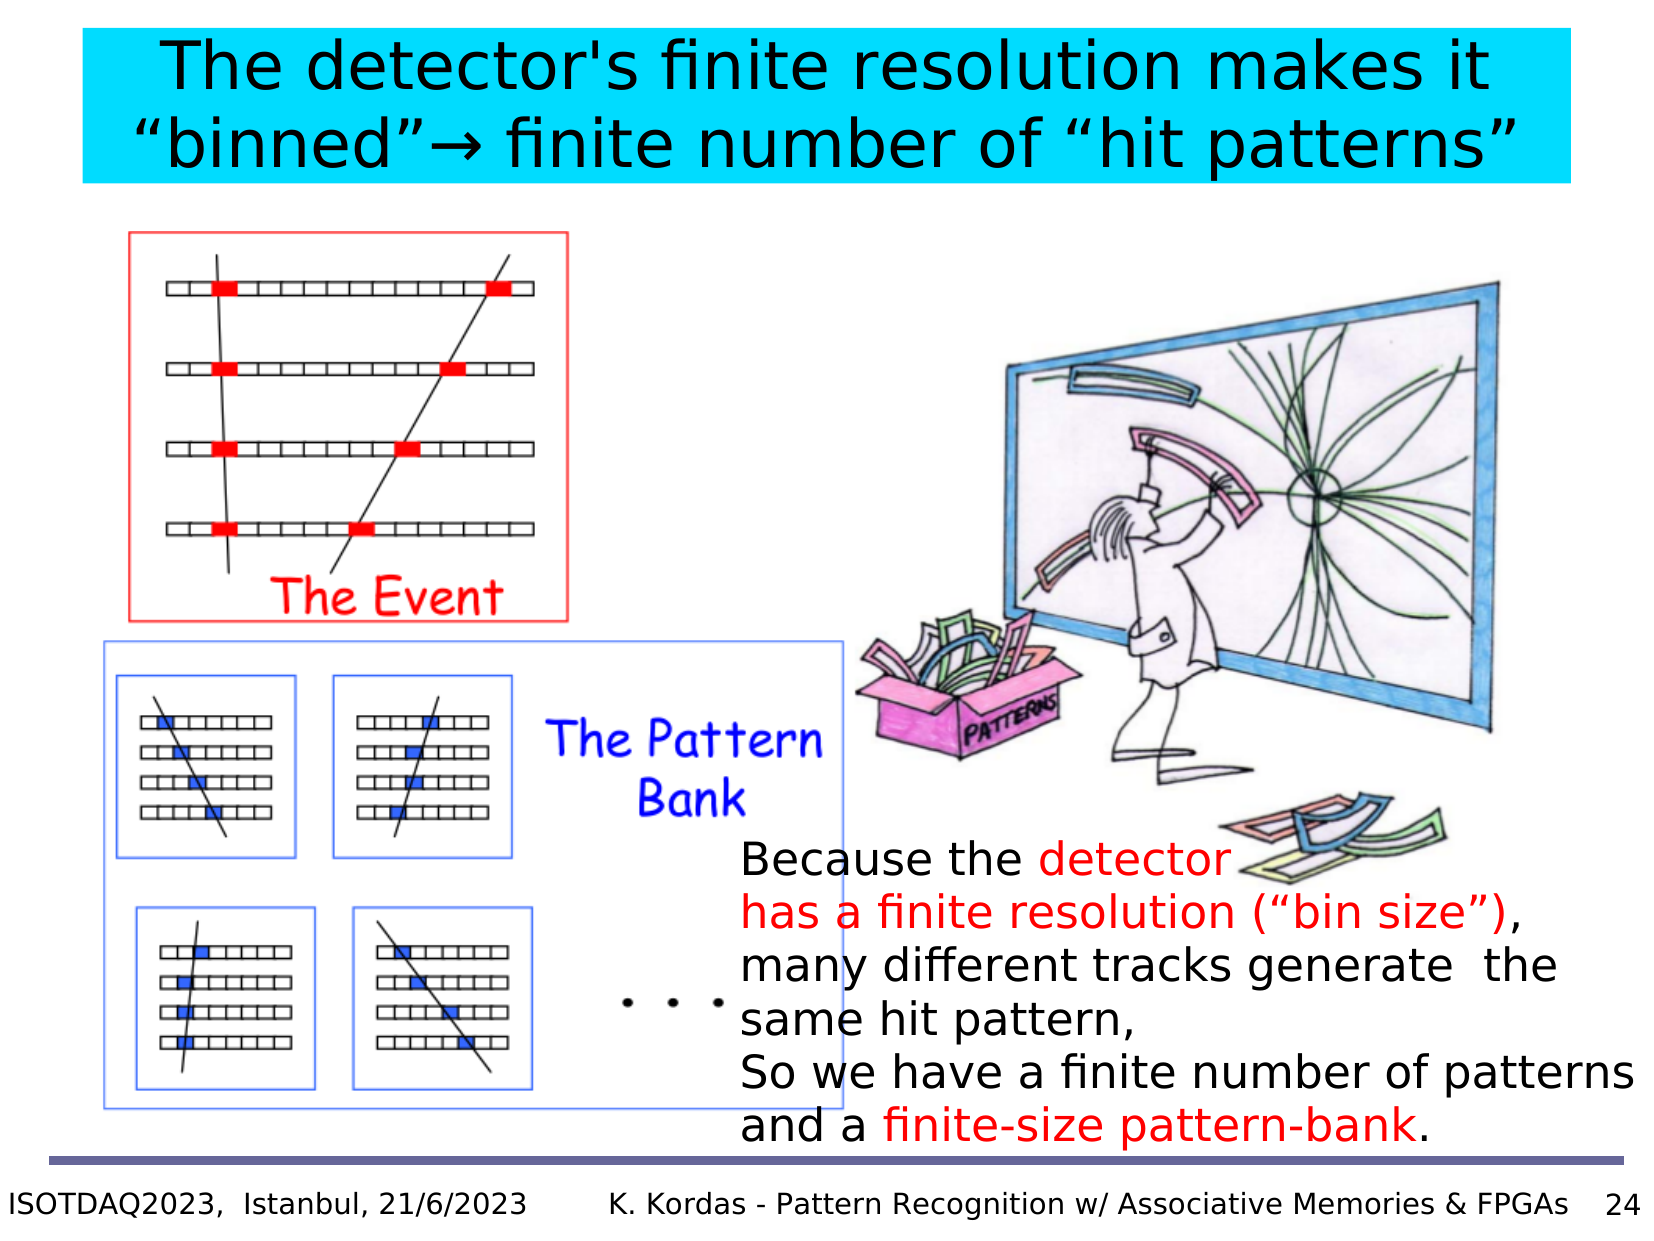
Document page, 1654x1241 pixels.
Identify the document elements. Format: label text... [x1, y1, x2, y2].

text_box Because the detector has a finite resolution (“bin size”), many different tracks generate the same hit pattern, So we have a finite number of patterns and a finite-size pattern-bank. [724, 825, 1652, 1162]
picture [91, 231, 1515, 1119]
list [82, 132, 1571, 1109]
title The detector's finite resolution makes it “binned”→ finite number of “hit patterns” [82, 27, 1571, 132]
